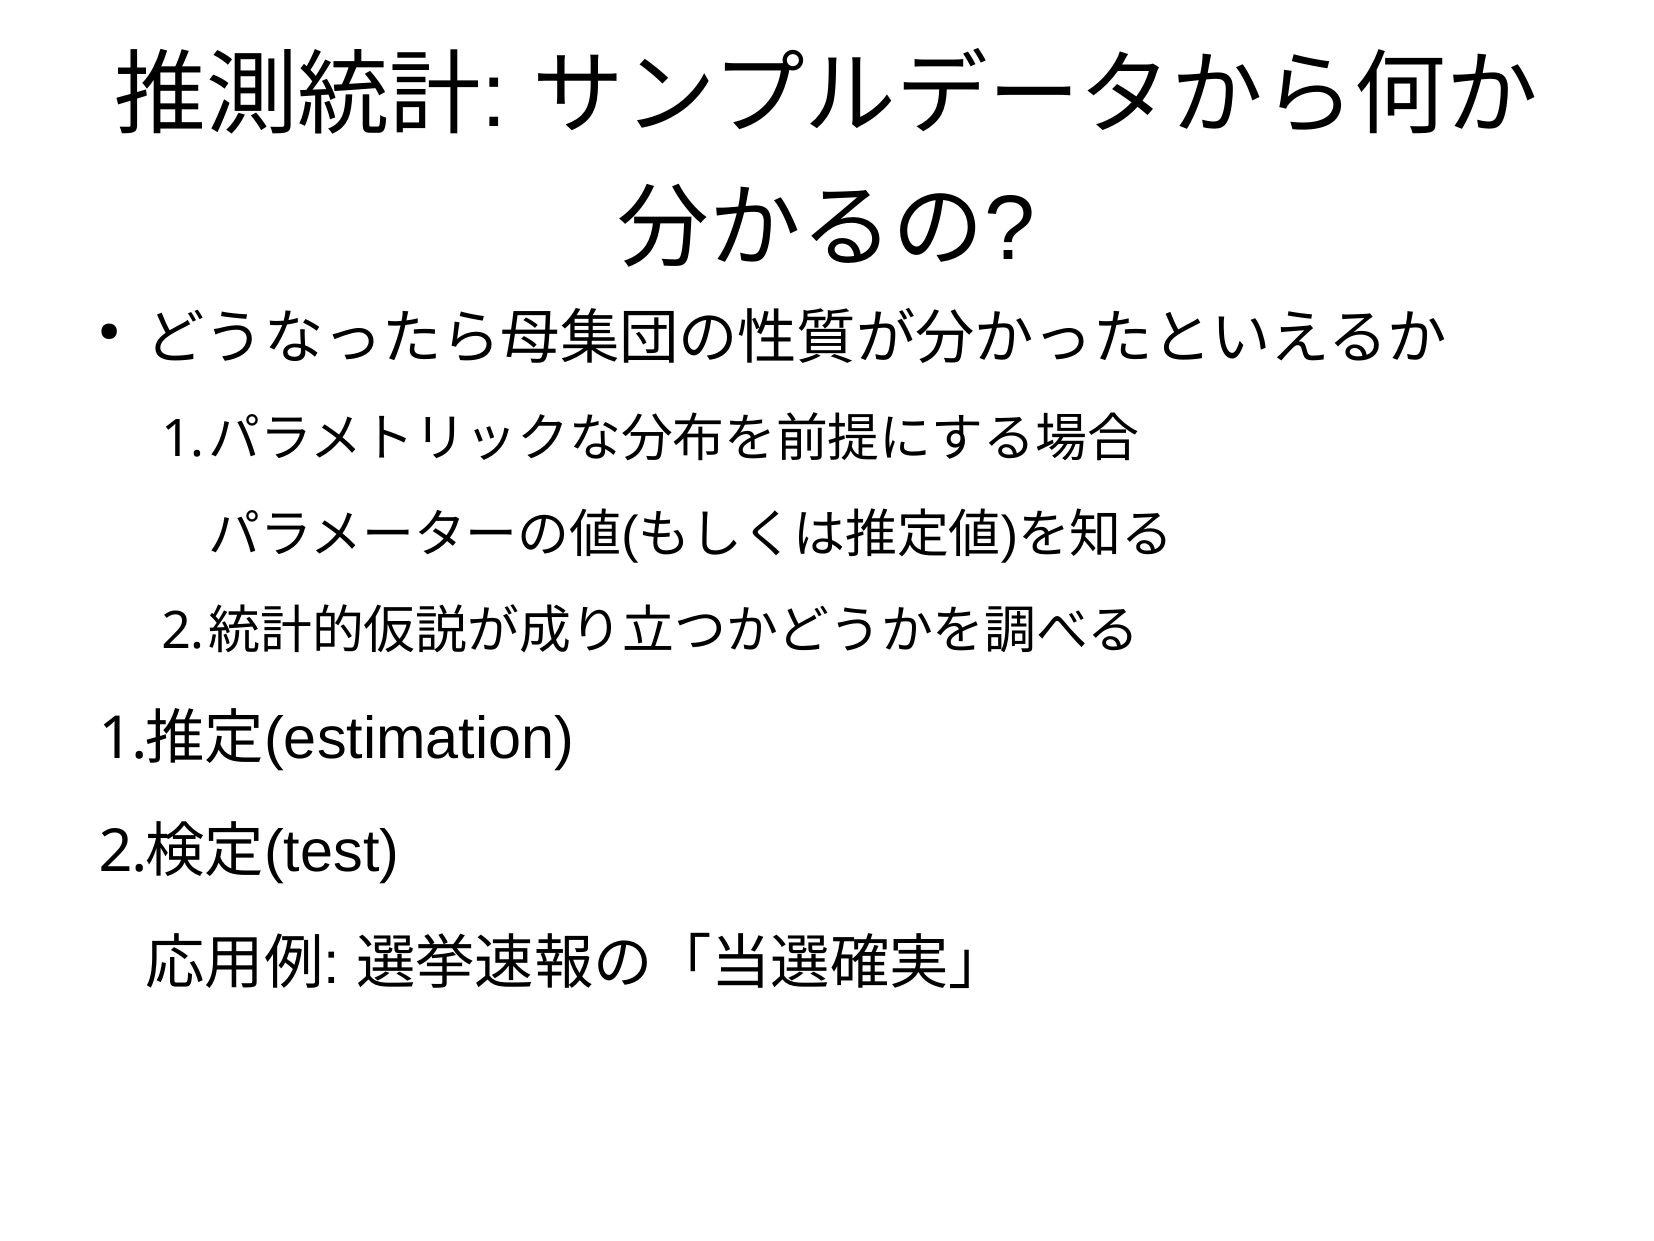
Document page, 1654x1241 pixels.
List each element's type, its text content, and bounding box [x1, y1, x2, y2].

list どうなったら母集団の性質が分かったといえるか パラメトリックな分布を前提にする場合 パラメーターの値(もしくは推定値)を知る 統計的仮説が成り立つかどうかを調べる 推定(estimation) 検定(test) 応用例: 選挙速報の「当選確実」 [82, 290, 1571, 1010]
title 推測統計: サンプルデータから何か分かるの? [82, 49, 1571, 257]
